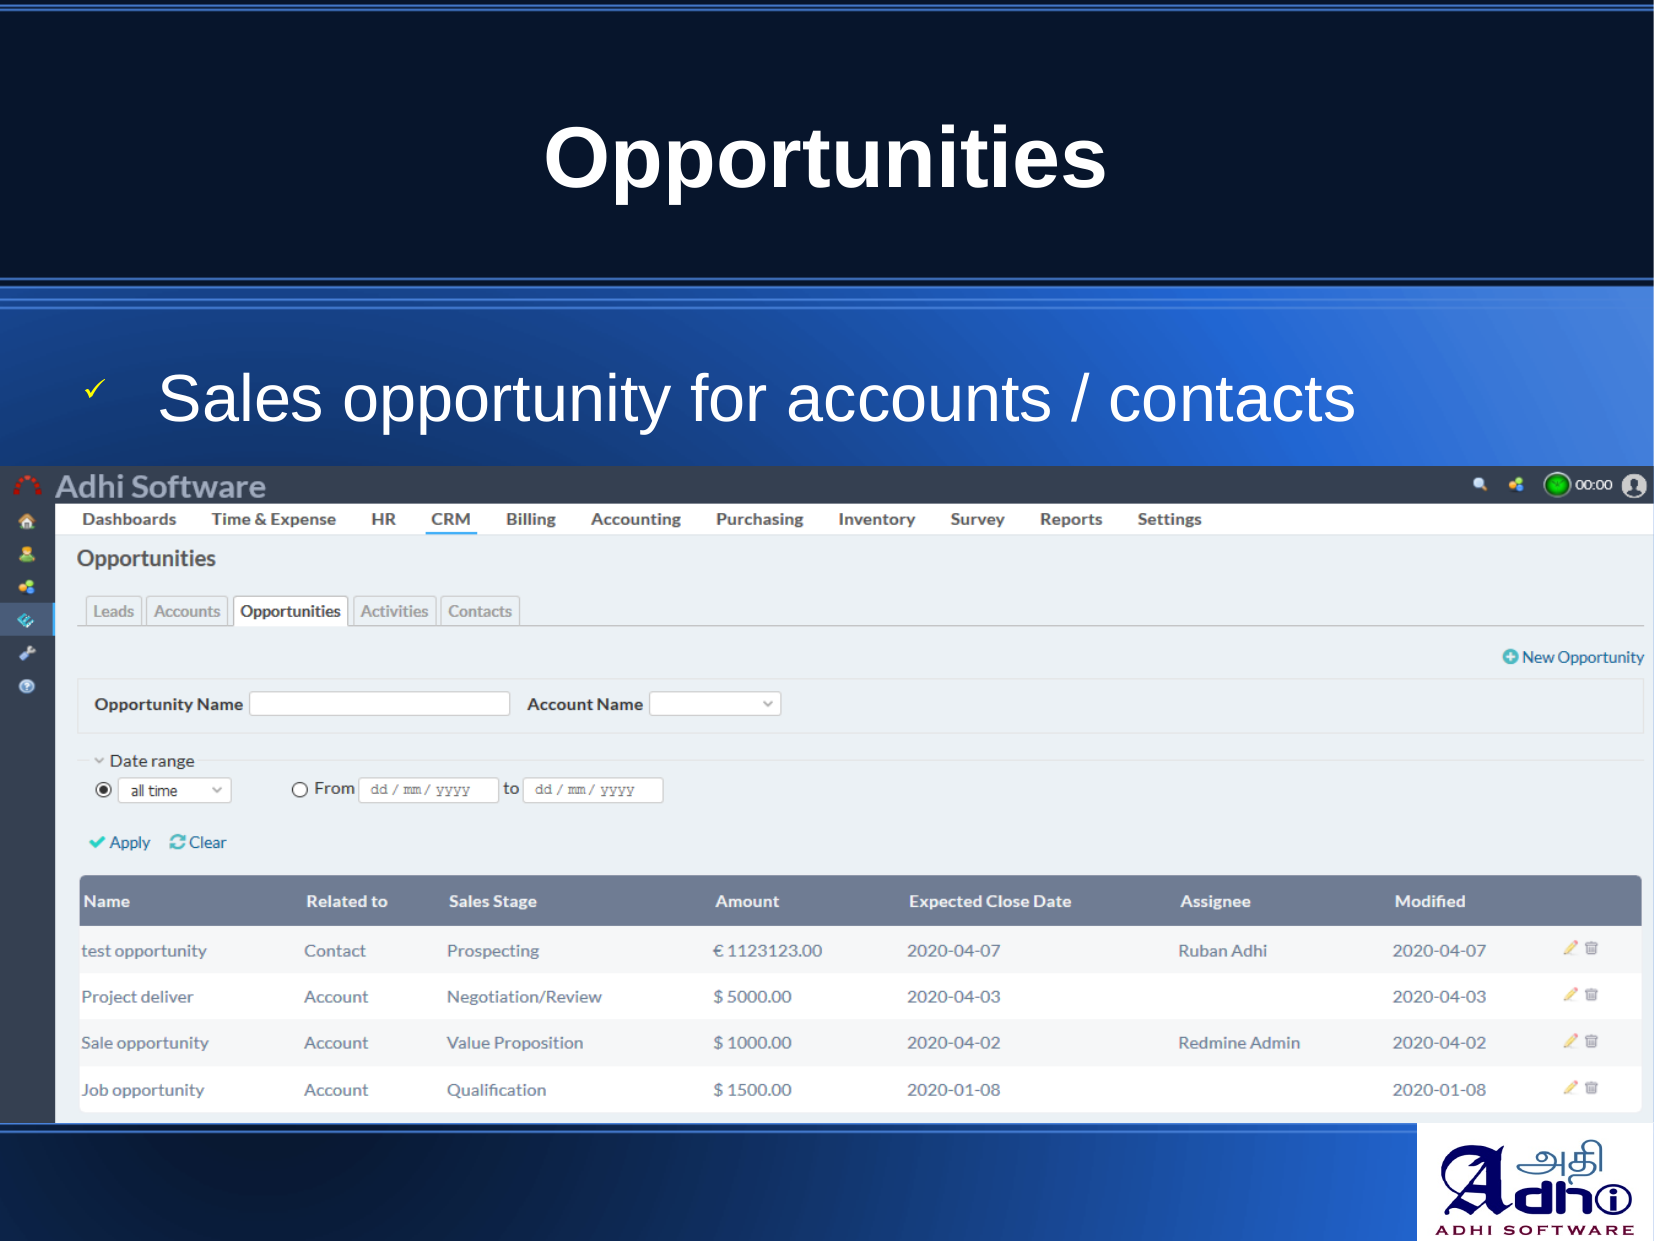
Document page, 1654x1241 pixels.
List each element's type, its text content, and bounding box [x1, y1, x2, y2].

title Opportunities [82, 56, 1571, 250]
list Sales opportunity for accounts / contacts [82, 355, 1571, 466]
picture [0, 0, 1654, 1241]
